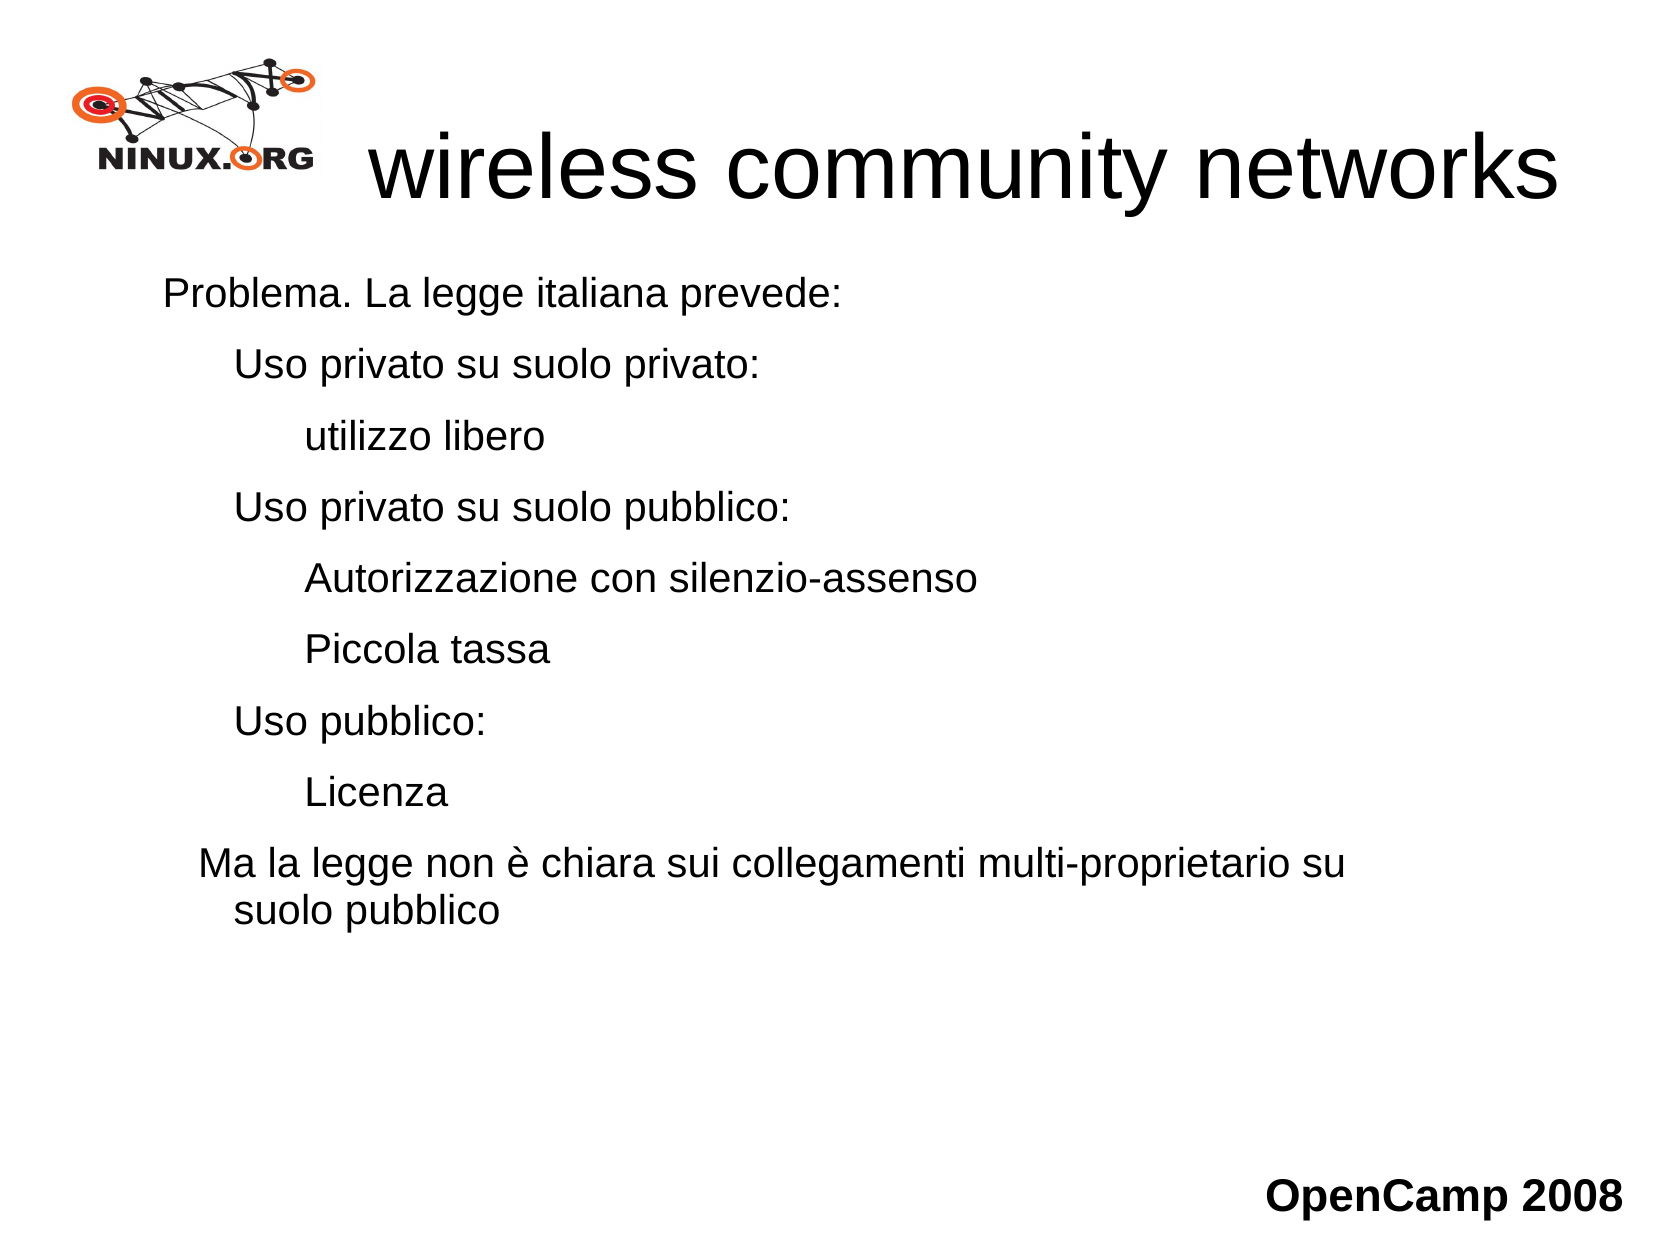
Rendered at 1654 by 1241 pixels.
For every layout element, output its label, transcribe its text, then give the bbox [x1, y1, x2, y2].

text_box Problema. La legge italiana prevede: Uso privato su suolo privato: utilizzo libero Uso privato su suolo pubblico: Autorizzazione con silenzio-assenso Piccola tassa Uso pubblico: Licenza Ma la legge non è chiara sui collegamenti multi-proprietario su suolo pubblico [112, 262, 1463, 1126]
picture [59, 58, 323, 178]
text_box OpenCamp 2008 [1237, 1162, 1651, 1237]
title wireless community networks [356, 70, 1576, 263]
